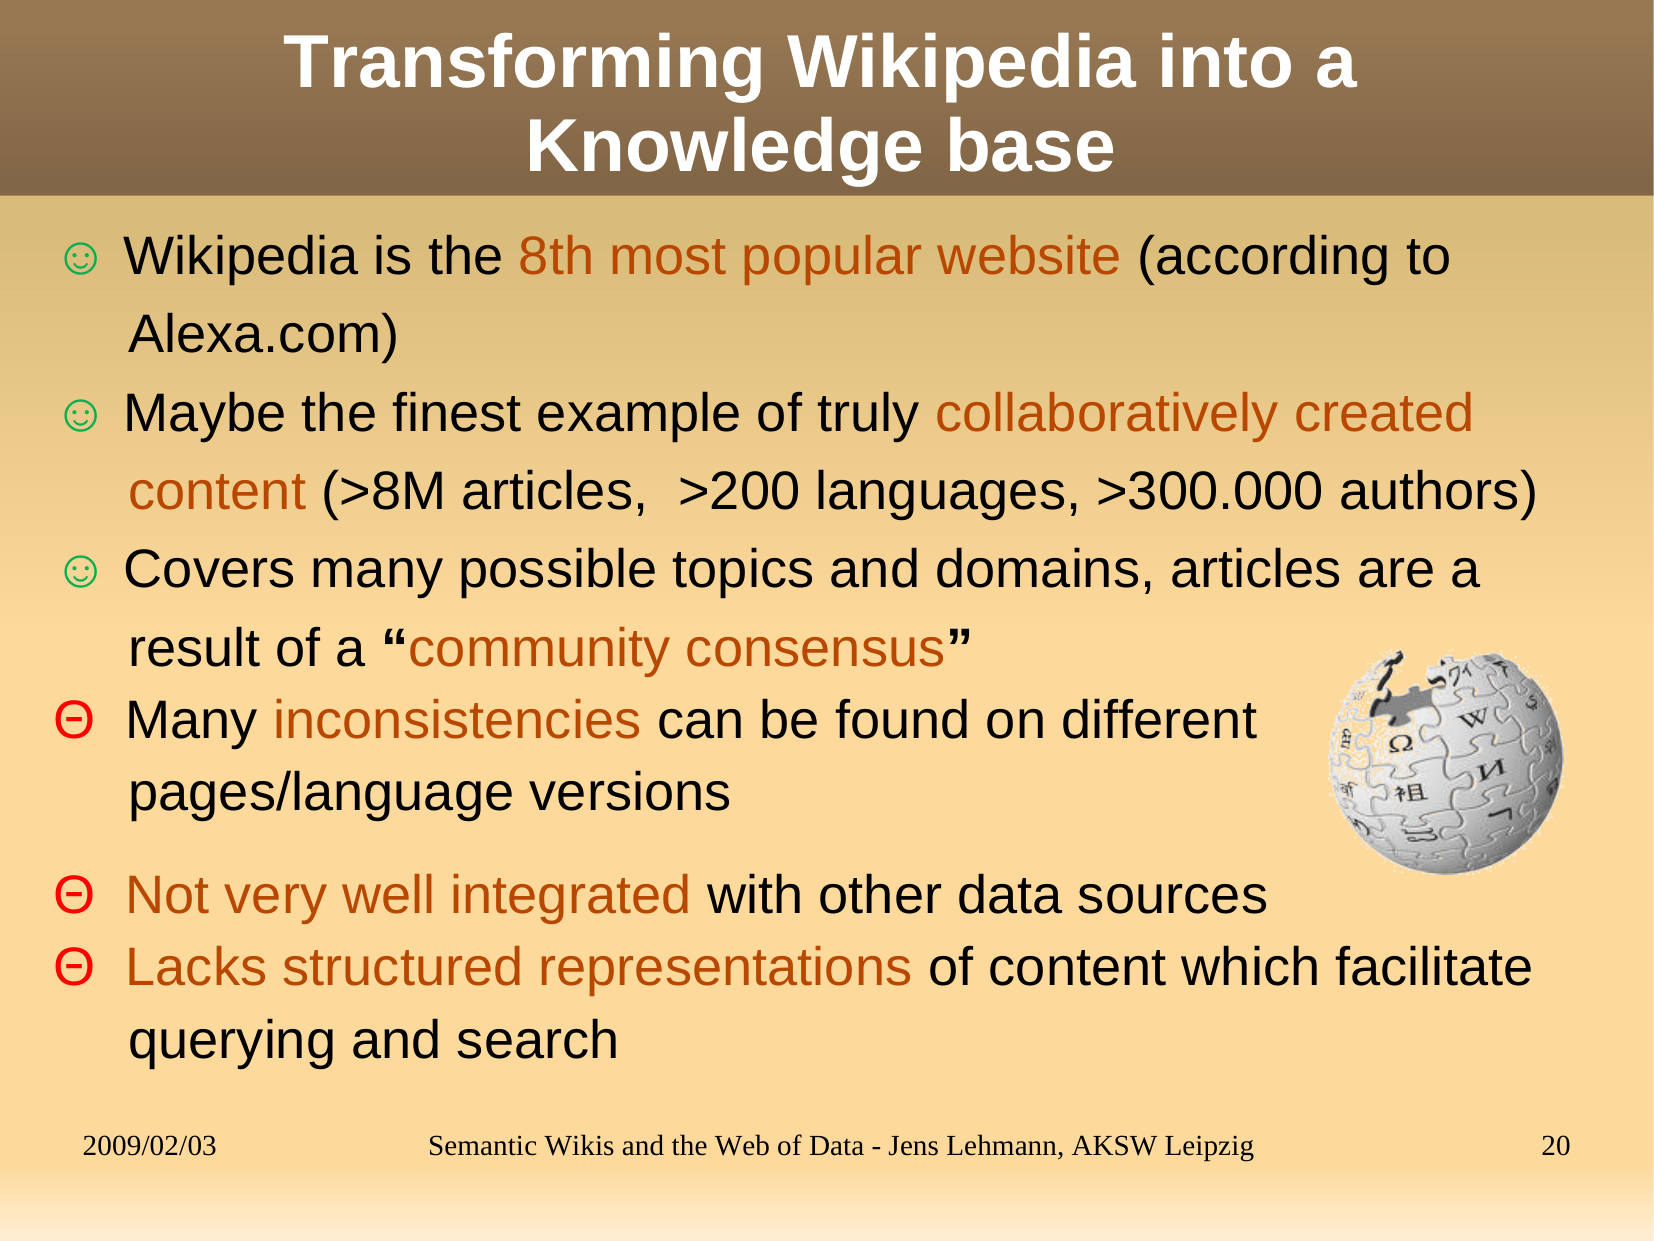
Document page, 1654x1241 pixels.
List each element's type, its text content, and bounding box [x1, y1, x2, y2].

list ☺ Wikipedia is the 8th most popular website (according to Alexa.com) ☺ Maybe the finest example of truly collaboratively created content (>8M articles, >200 languages, >300.000 authors) ☺ Covers many possible topics and domains, articles are a result of a “community consensus” Θ Many inconsistencies can be found on different pages/language versions Θ Not very well integrated with other data sources Θ Lacks structured representations of content which facilitate querying and search [53, 219, 1625, 1064]
picture [0, 0, 1654, 1241]
title Transforming Wikipedia into a Knowledge base [76, 7, 1565, 200]
